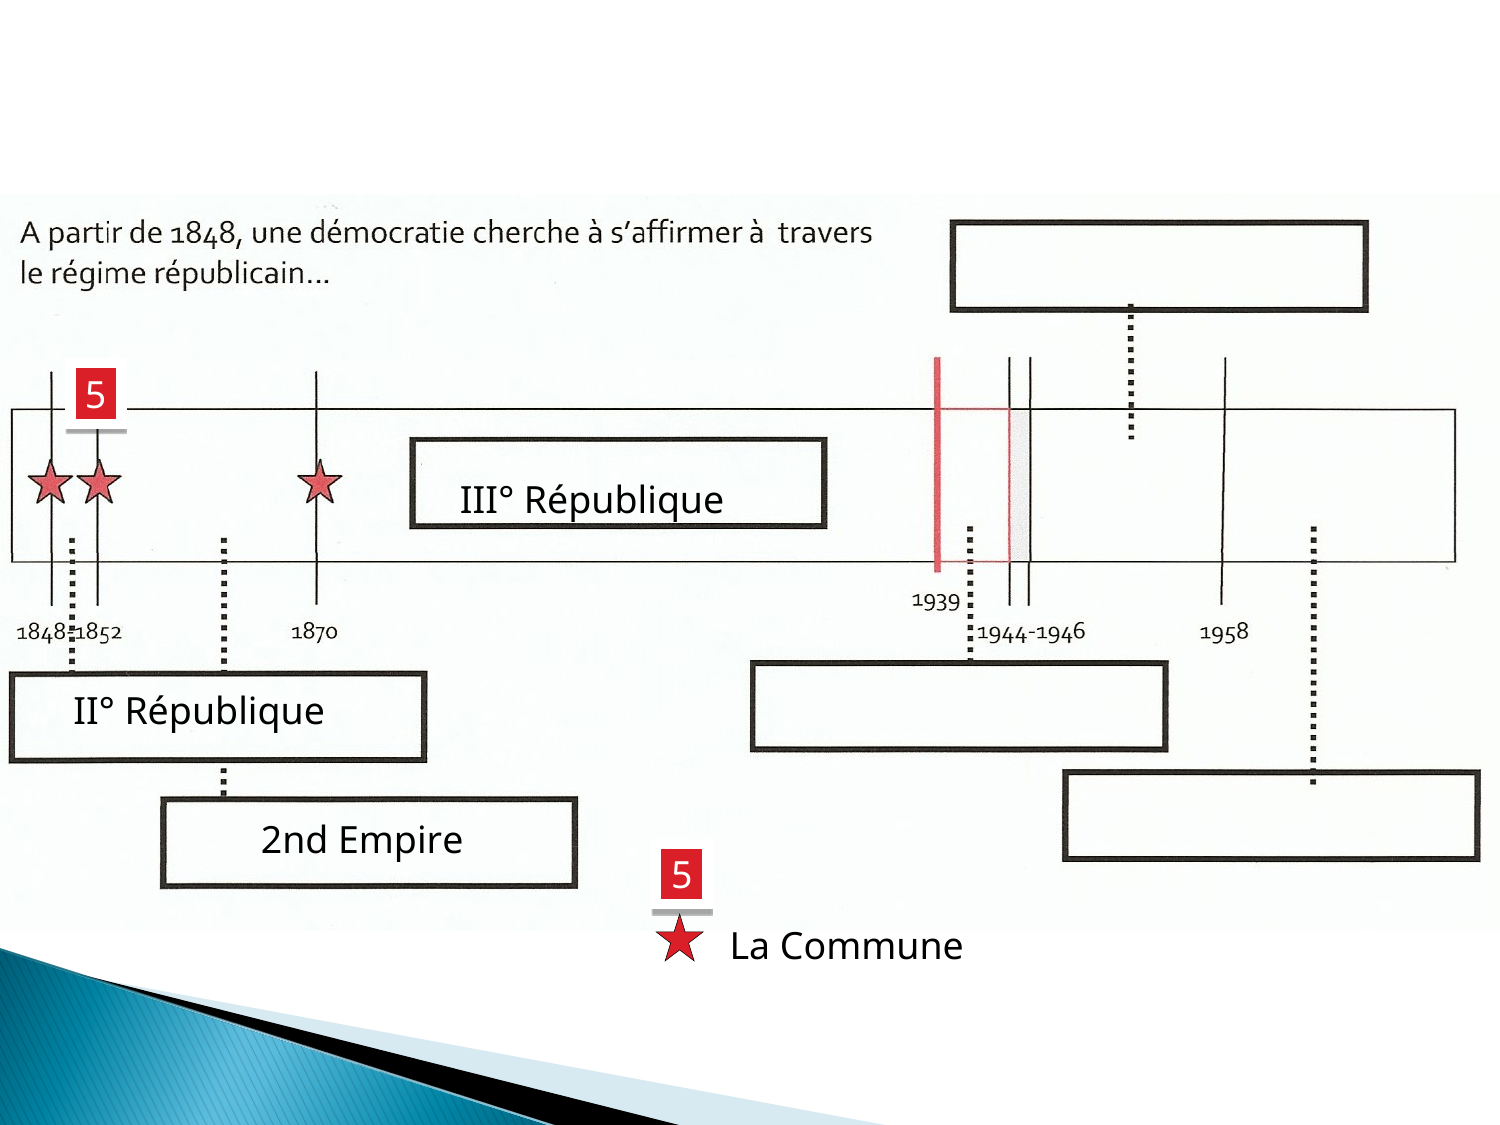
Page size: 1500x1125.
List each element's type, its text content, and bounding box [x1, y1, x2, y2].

text_box La Commune [714, 913, 980, 975]
text_box 5 [656, 843, 708, 905]
text_box 2nd Empire [246, 808, 479, 869]
picture [0, 194, 1500, 931]
text_box III° République [445, 468, 740, 530]
text_box II° République [58, 679, 341, 741]
text_box [656, 914, 704, 961]
text_box 5 [70, 363, 122, 424]
picture [0, 946, 559, 1125]
